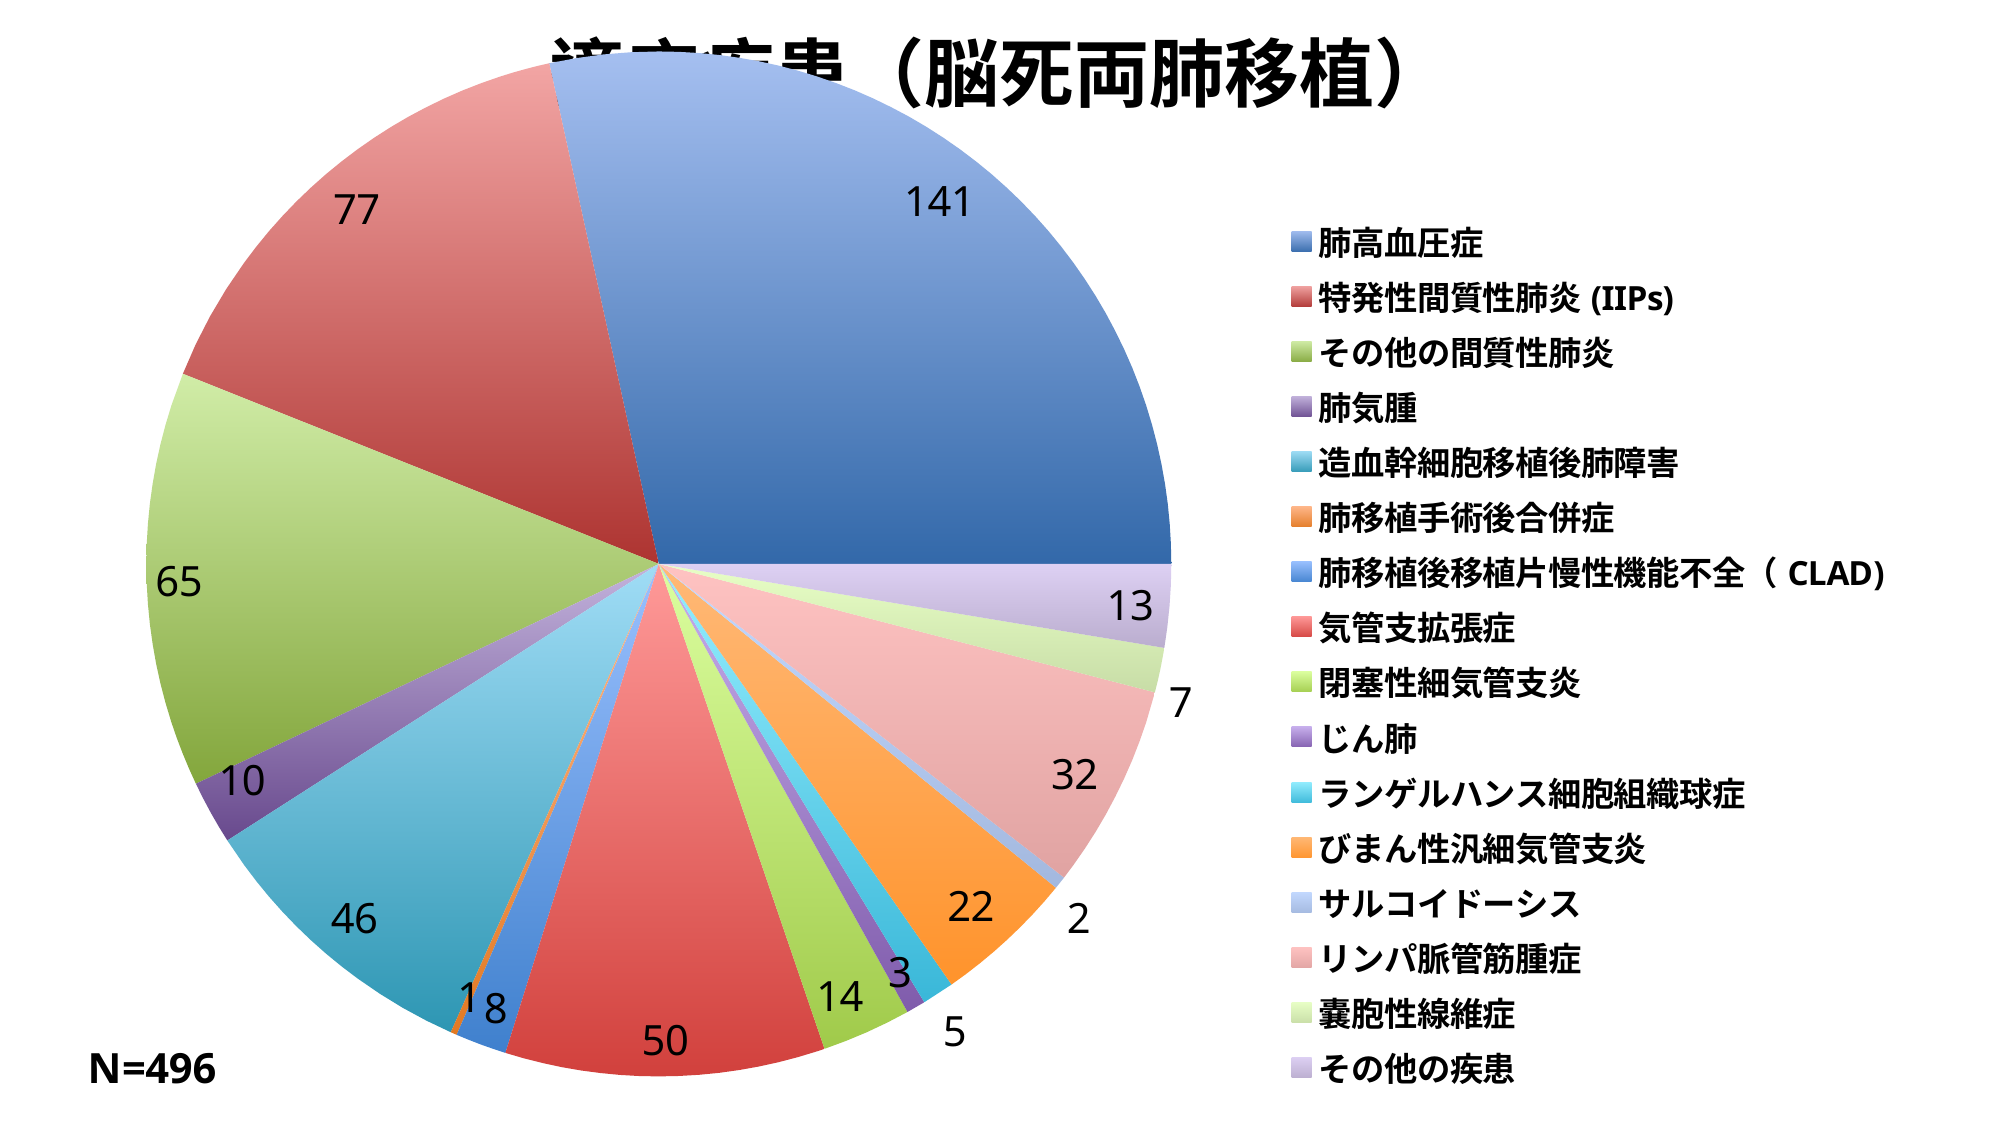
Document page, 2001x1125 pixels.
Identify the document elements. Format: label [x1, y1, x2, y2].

chart [0, 29, 2000, 1125]
